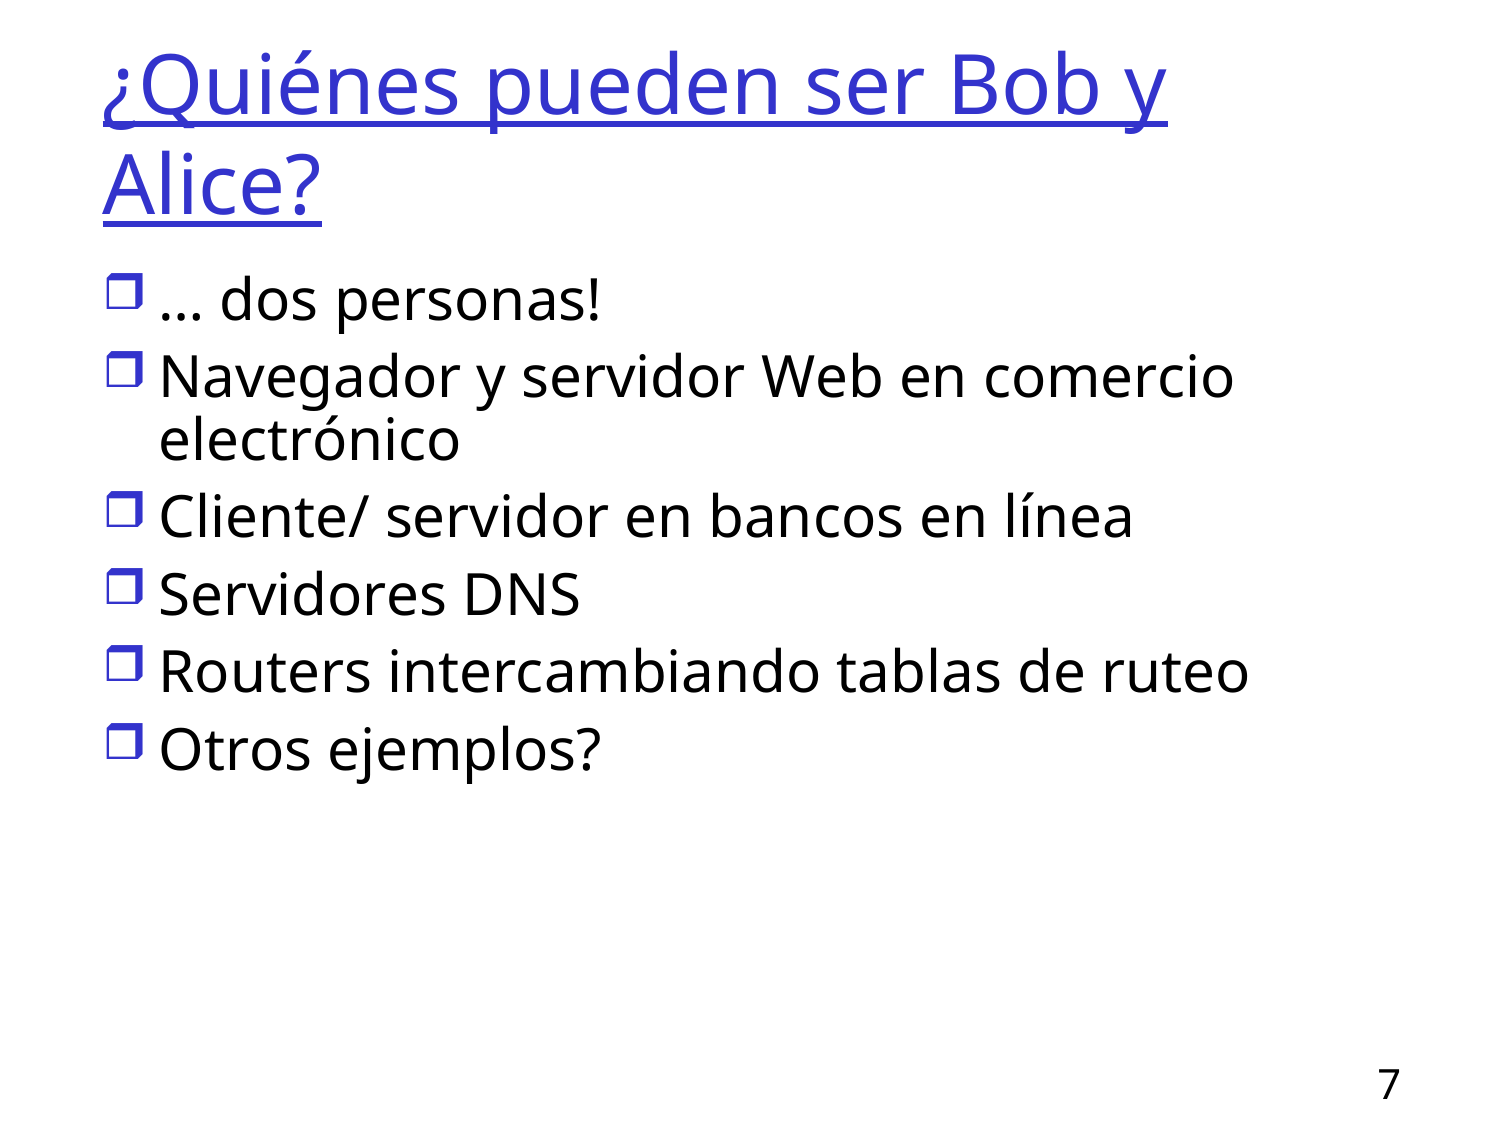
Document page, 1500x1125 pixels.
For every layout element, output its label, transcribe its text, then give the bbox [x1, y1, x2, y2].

title ¿Quiénes pueden ser Bob y Alice? [87, 23, 1409, 239]
list … dos personas! Navegador y servidor Web en comercio electrónico Cliente/ servidor en bancos en línea Servidores DNS Routers intercambiando tablas de ruteo Otros ejemplos? [87, 262, 1363, 824]
